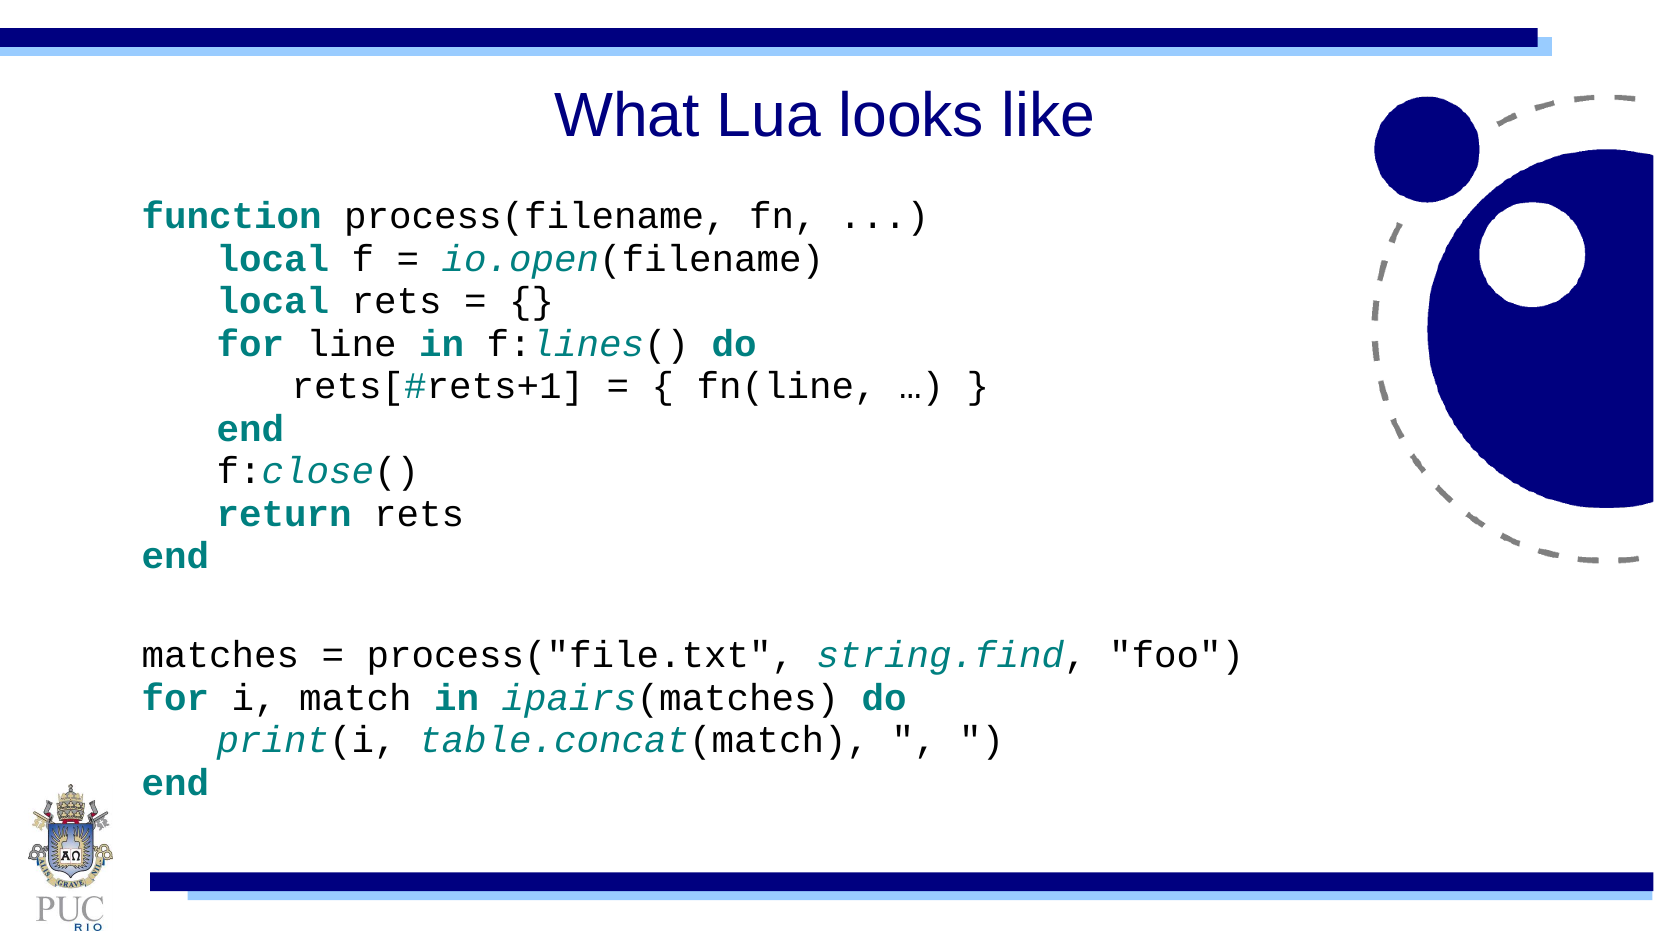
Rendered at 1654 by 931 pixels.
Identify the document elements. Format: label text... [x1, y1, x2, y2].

picture [1347, 47, 1654, 582]
picture [28, 784, 113, 931]
subtitle function process(filename, fn, ...) local f = io.open(filename) local rets = {} for line in f:lines() do rets[#rets+1] = { fn(line, …) } end f:close() return rets end matches = process("file.txt", string.find, "foo") for i, match in ipairs(matches) do print(i, table.concat(match), ", ") end [141, 197, 1630, 807]
title What Lua looks like [37, 37, 1613, 193]
